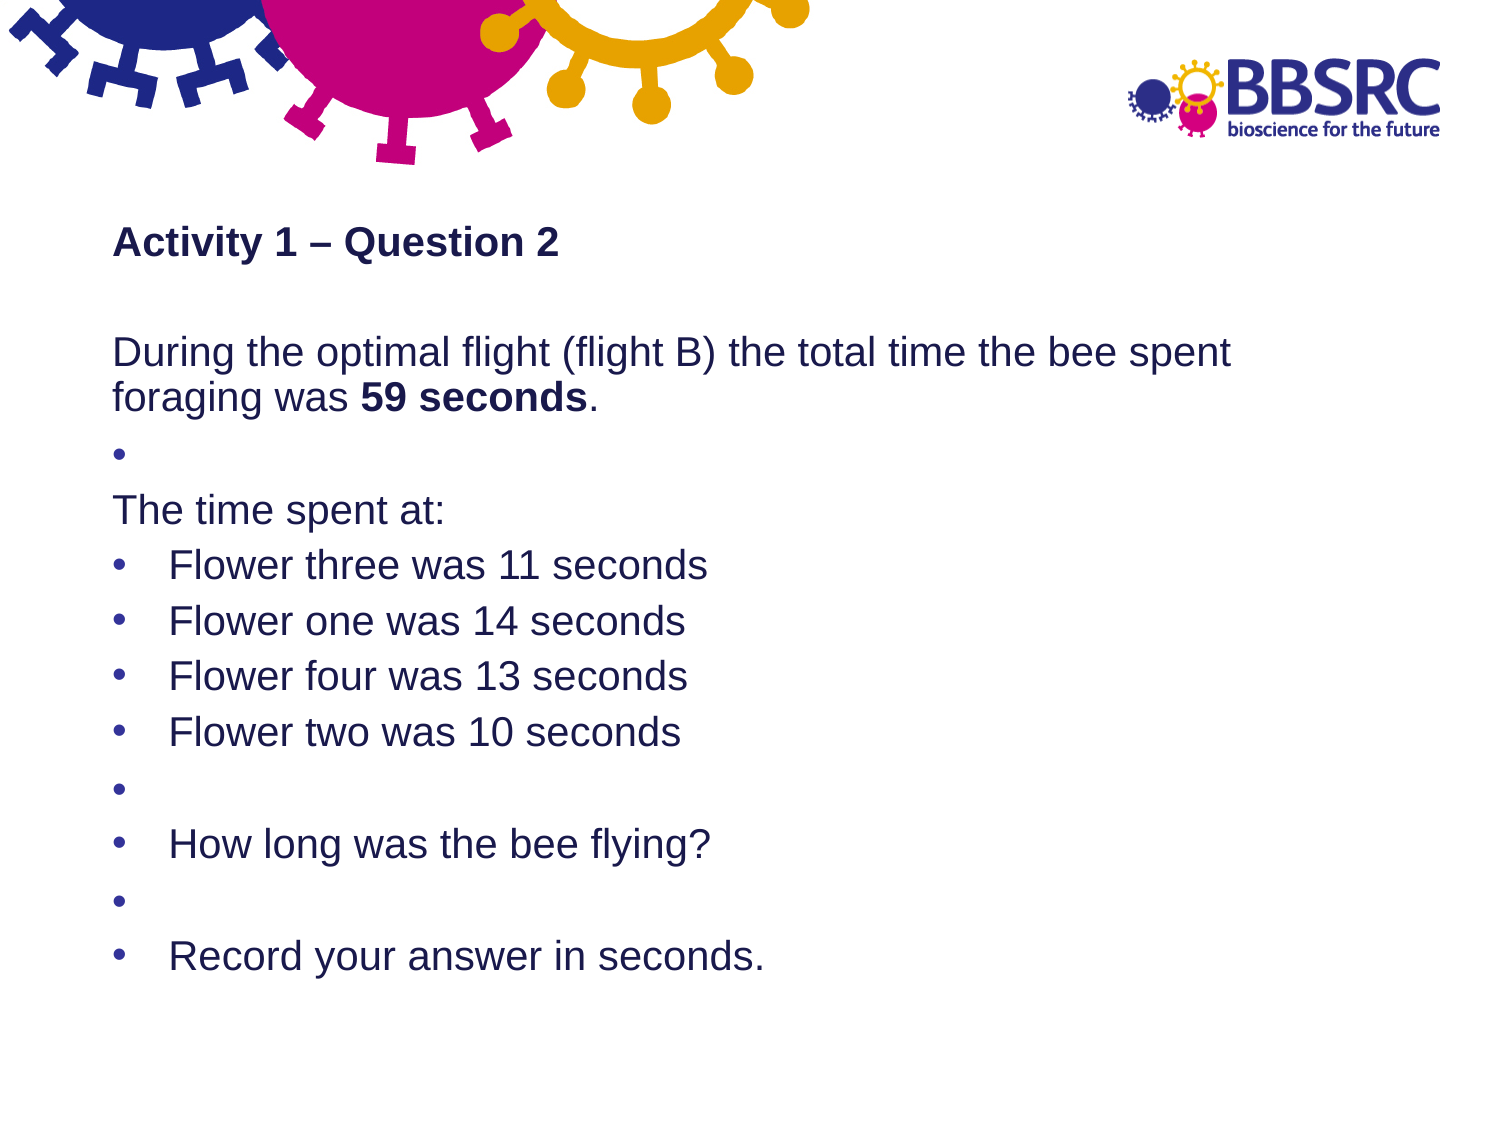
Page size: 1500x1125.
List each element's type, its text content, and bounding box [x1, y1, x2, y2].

list Activity 1 – Question 2 During the optimal flight (flight B) the total time the bee spent foraging was 59 seconds. The time spent at: Flower three was 11 seconds Flower one was 14 seconds Flower four was 13 seconds Flower two was 10 seconds How long was the bee flying? Record your answer in seconds. [112, 219, 1377, 1012]
